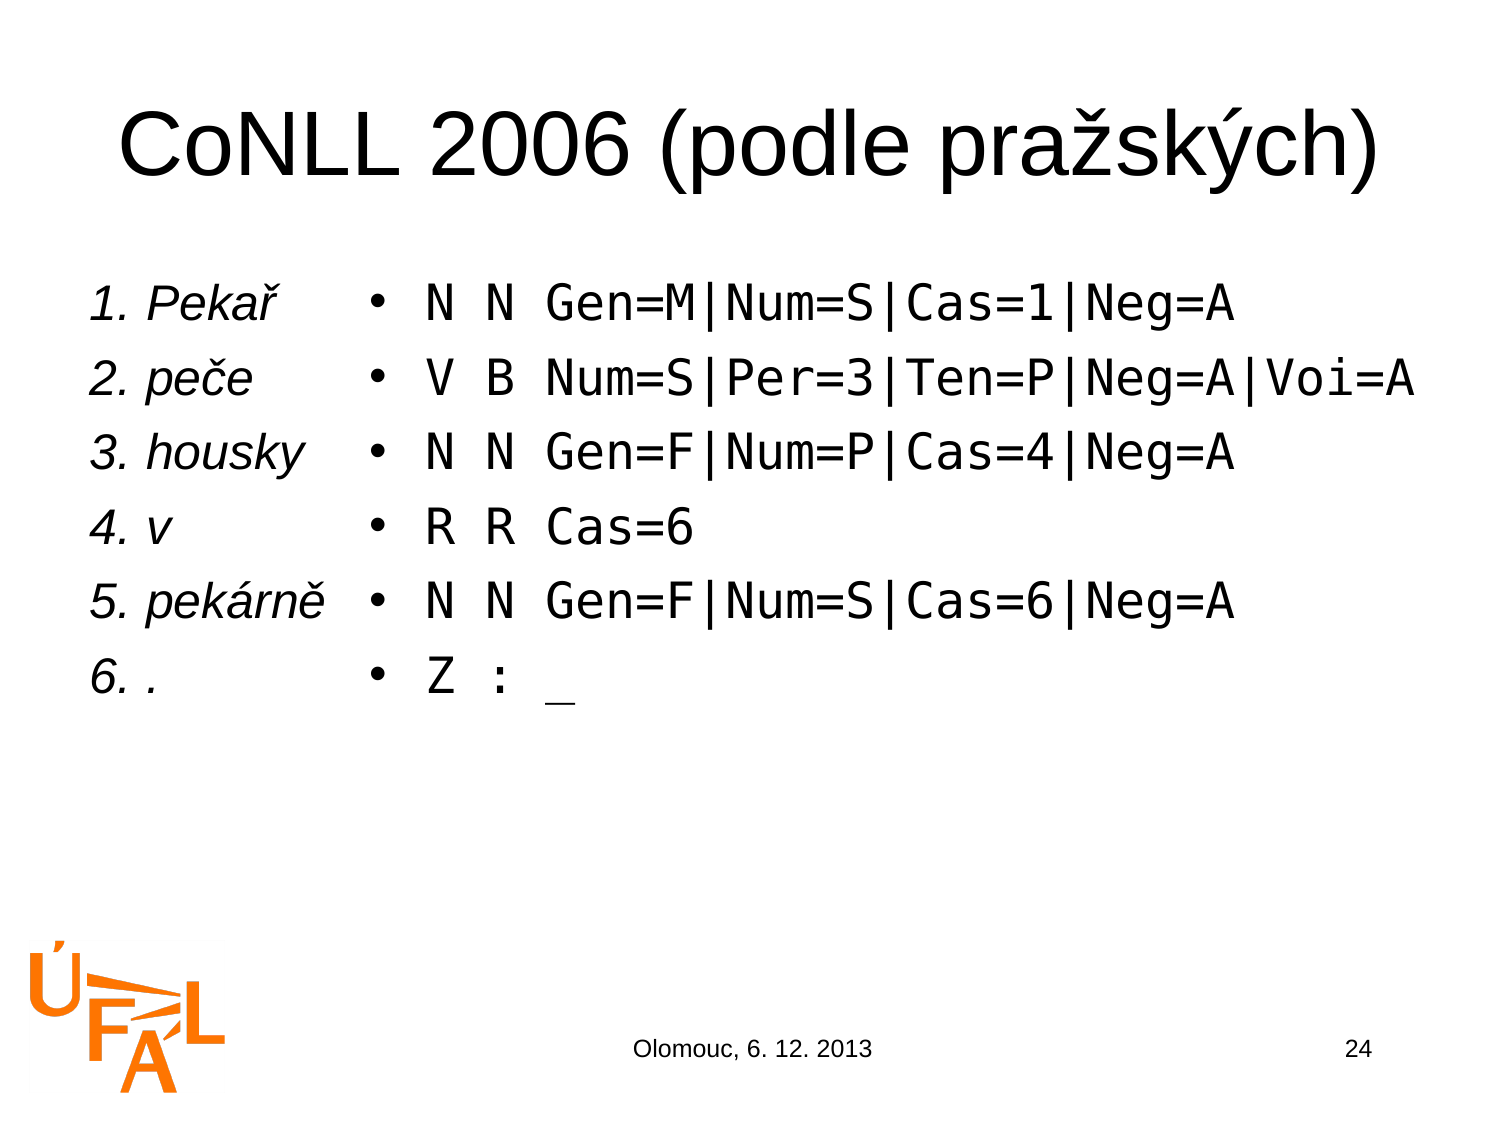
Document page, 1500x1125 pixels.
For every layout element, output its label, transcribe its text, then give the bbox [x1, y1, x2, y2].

picture [29, 940, 225, 1093]
title CoNLL 2006 (podle pražských) [75, 14, 1426, 262]
list Pekař peče housky v pekárně . [75, 262, 354, 932]
list N N Gen=M|Num=S|Cas=1|Neg=A V B Num=S|Per=3|Ten=P|Neg=A|Voi=A N N Gen=F|Num=P|Cas=4|Neg=A R R Cas=6 N N Gen=F|Num=S|Cas=6|Neg=A Z : _ [354, 262, 1447, 932]
